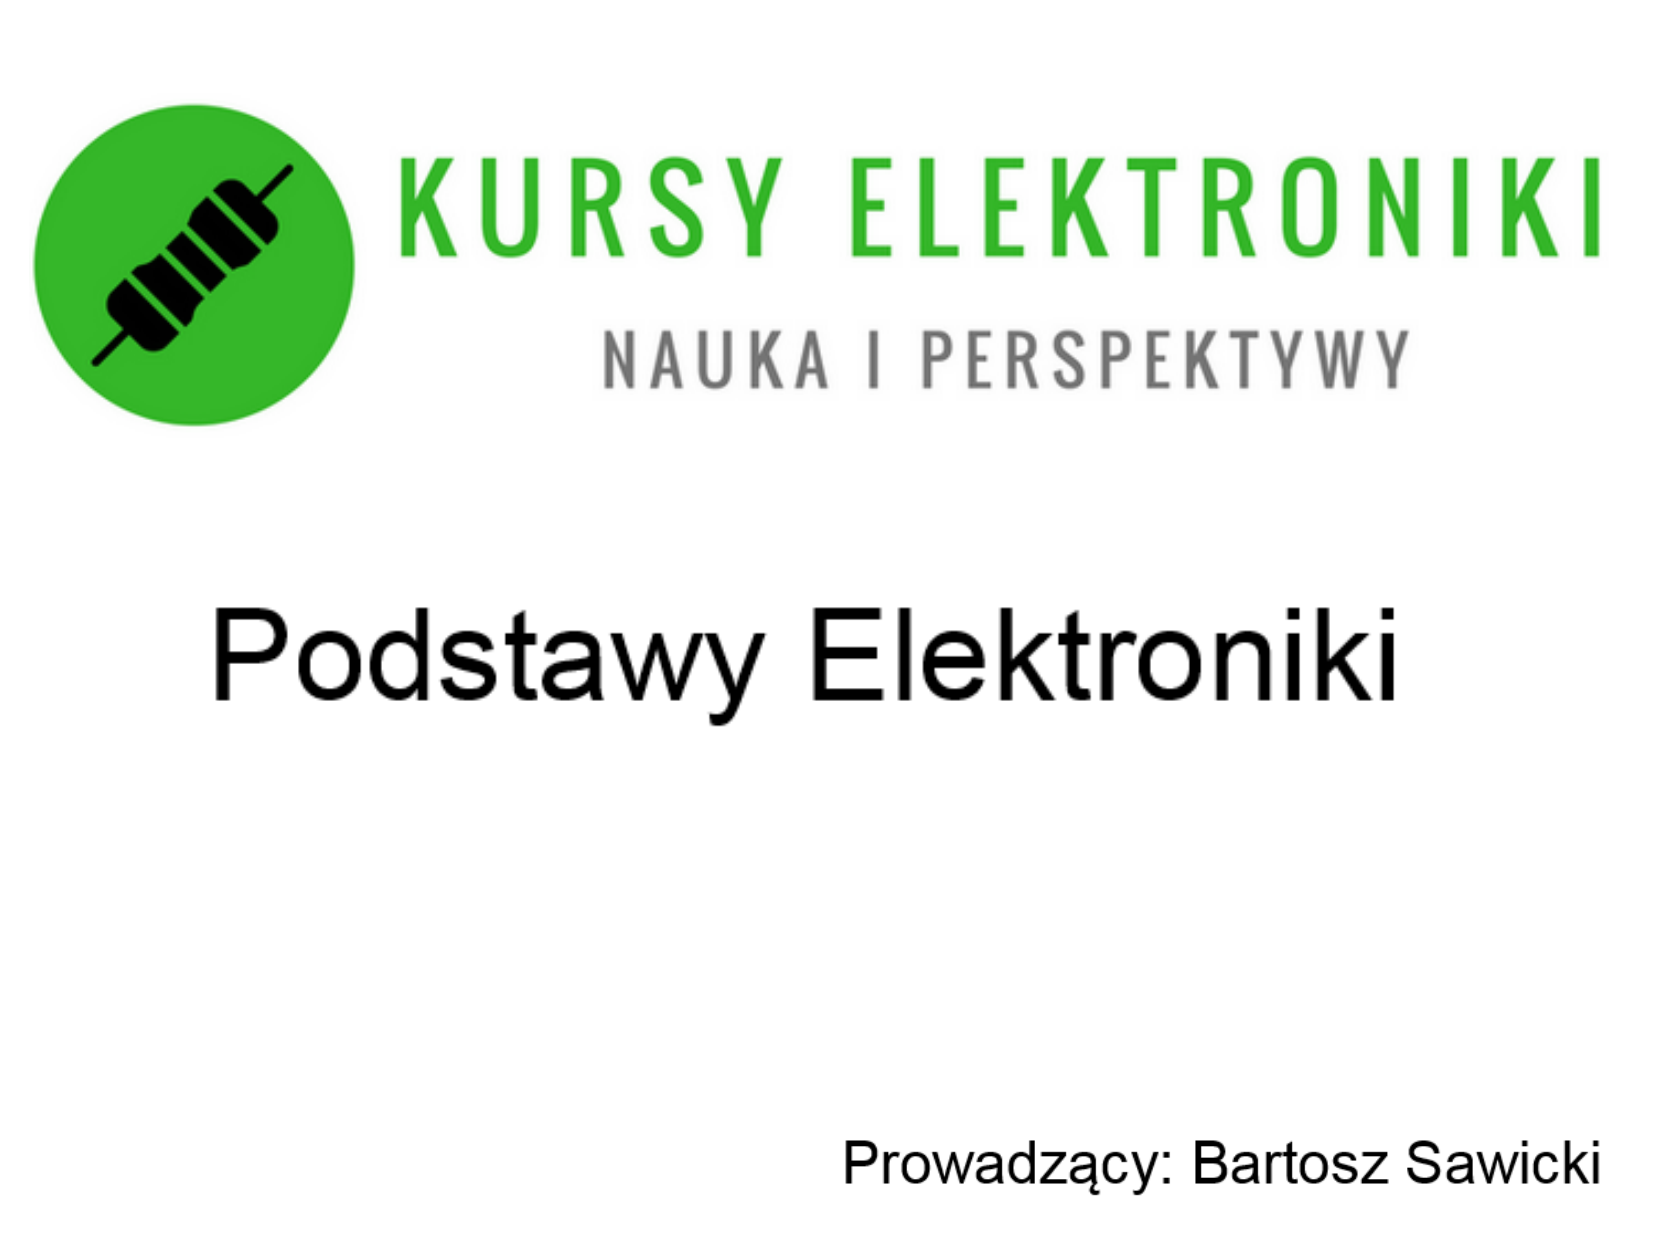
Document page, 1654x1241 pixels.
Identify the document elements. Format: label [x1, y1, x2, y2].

picture [29, 22, 1624, 451]
picture [826, 1112, 1625, 1211]
picture [157, 560, 1447, 798]
